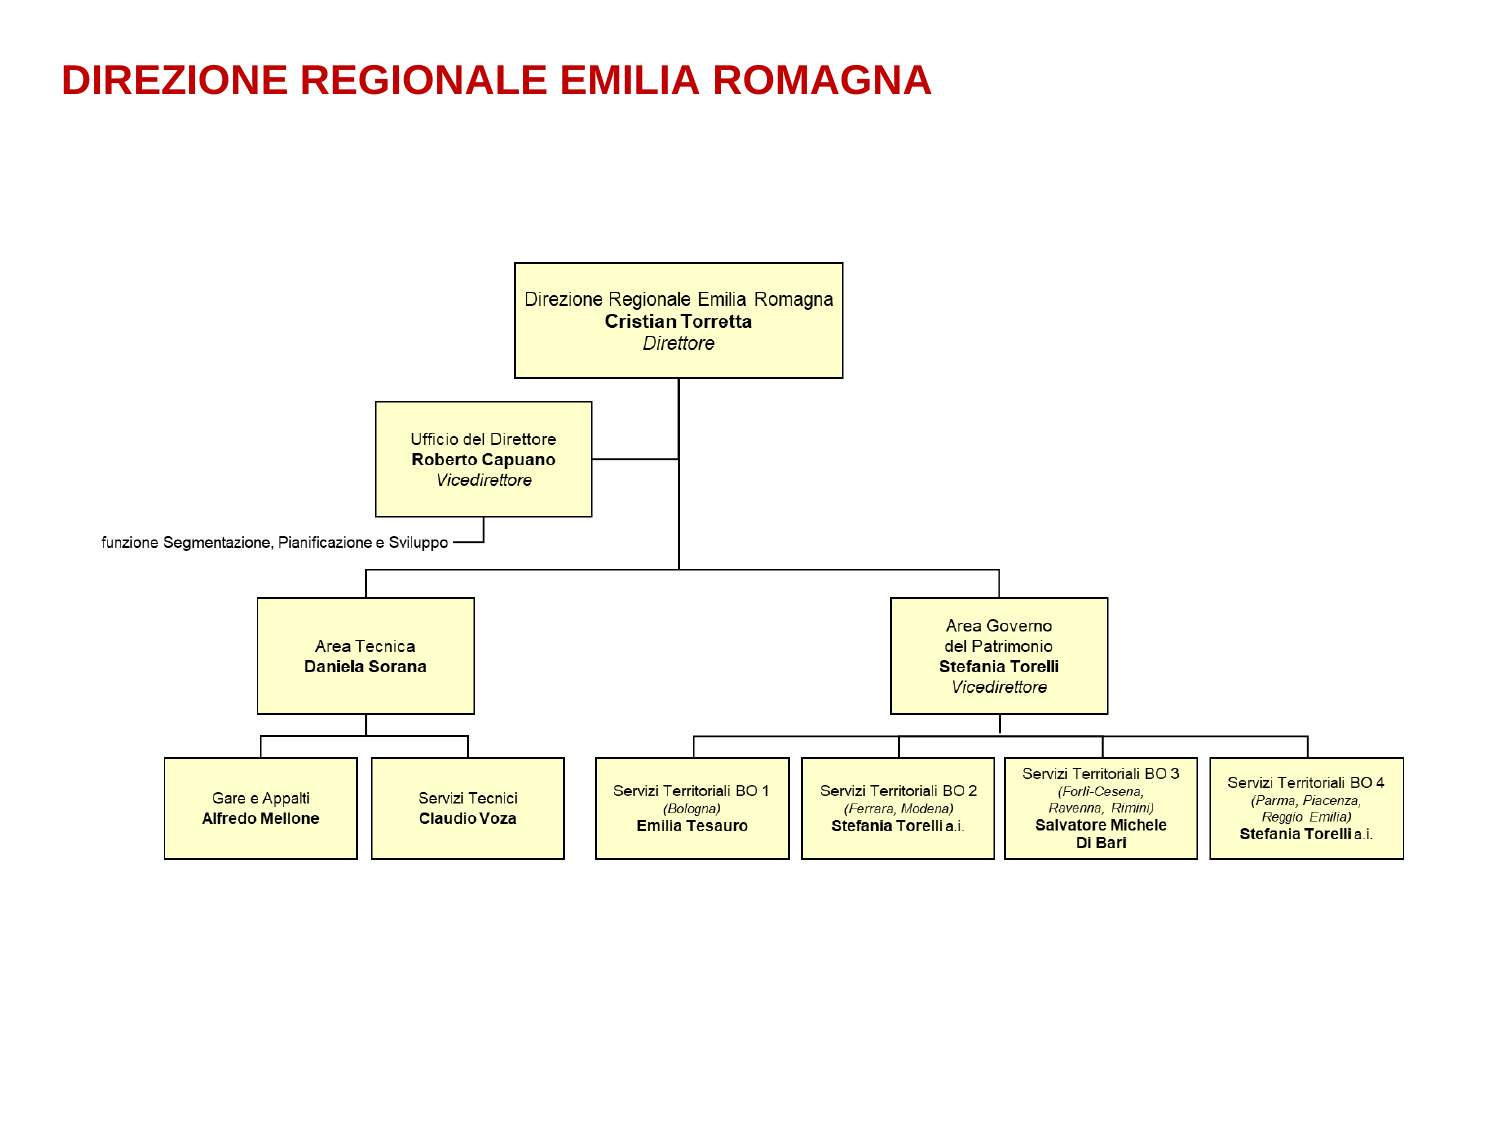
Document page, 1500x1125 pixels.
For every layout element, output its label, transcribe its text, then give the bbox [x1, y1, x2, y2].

text_box DIREZIONE REGIONALE EMILIA ROMAGNA [46, 45, 1458, 128]
picture [37, 262, 1404, 861]
